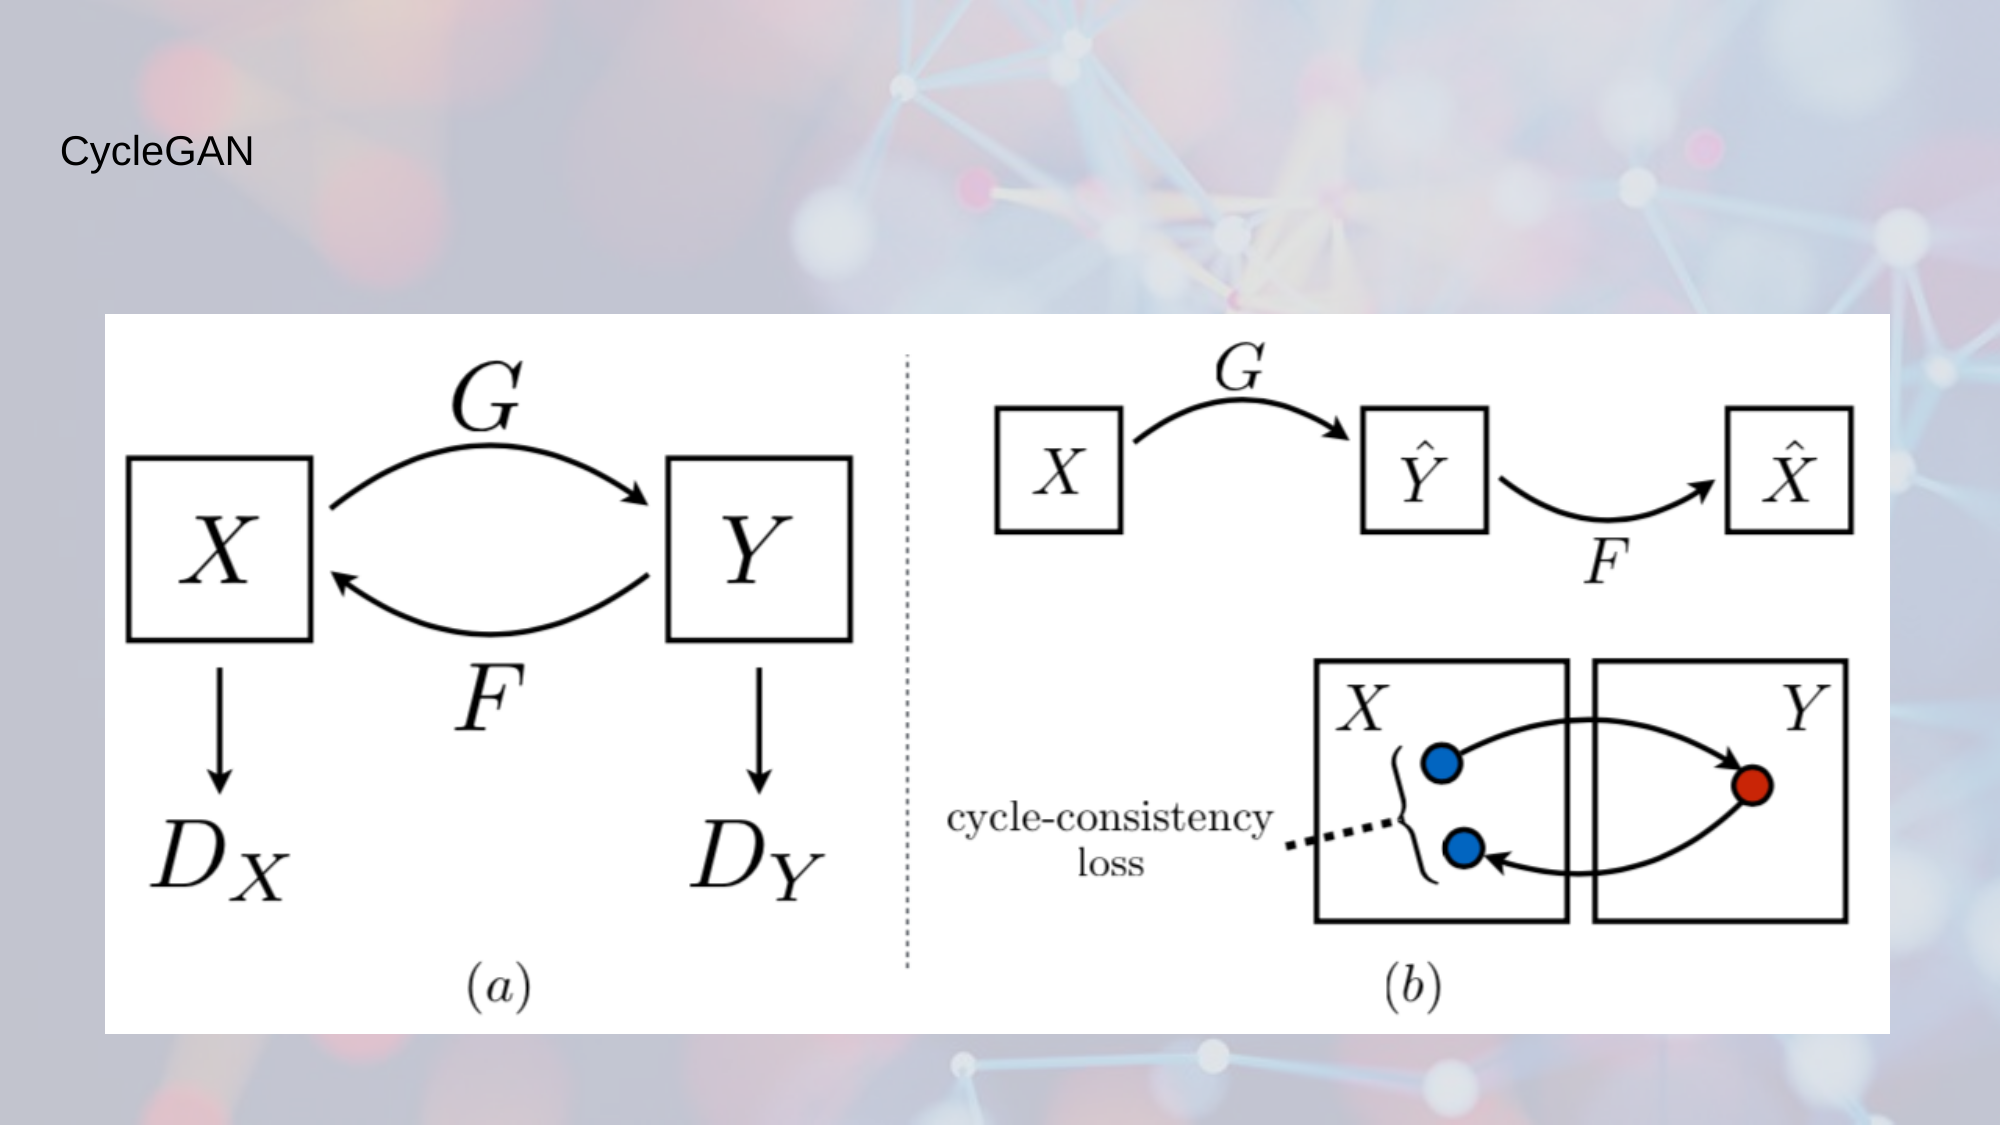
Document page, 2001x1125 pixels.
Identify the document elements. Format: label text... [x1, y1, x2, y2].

picture [105, 314, 1890, 1034]
text_box CycleGAN [45, 120, 766, 228]
